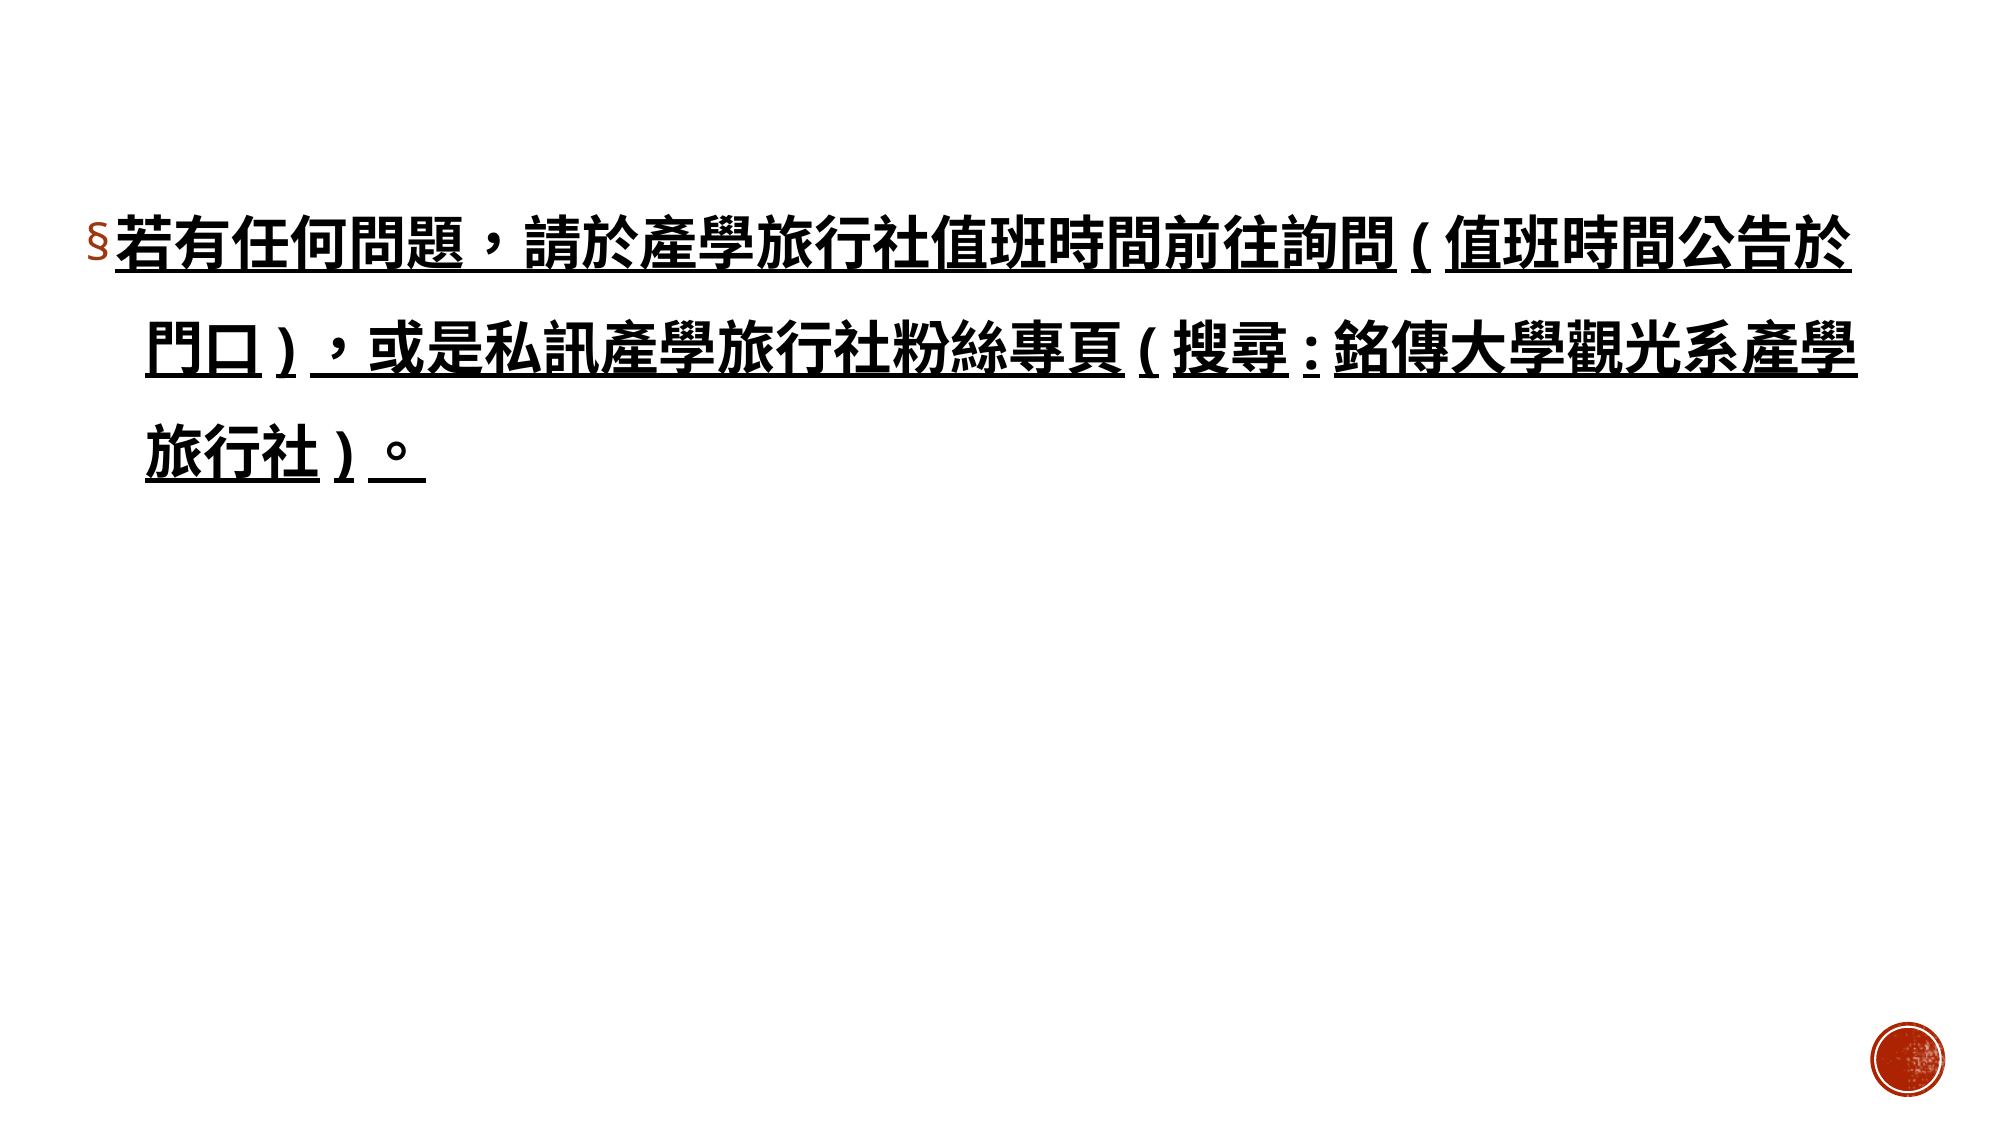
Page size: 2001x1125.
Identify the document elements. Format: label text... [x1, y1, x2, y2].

list 若有任何問題，請於產學旅行社值班時間前往詢問(值班時間公告於門口)，或是私訊產學旅行社粉絲專頁(搜尋:銘傳大學觀光系產學旅行社)。 [70, 68, 1882, 734]
